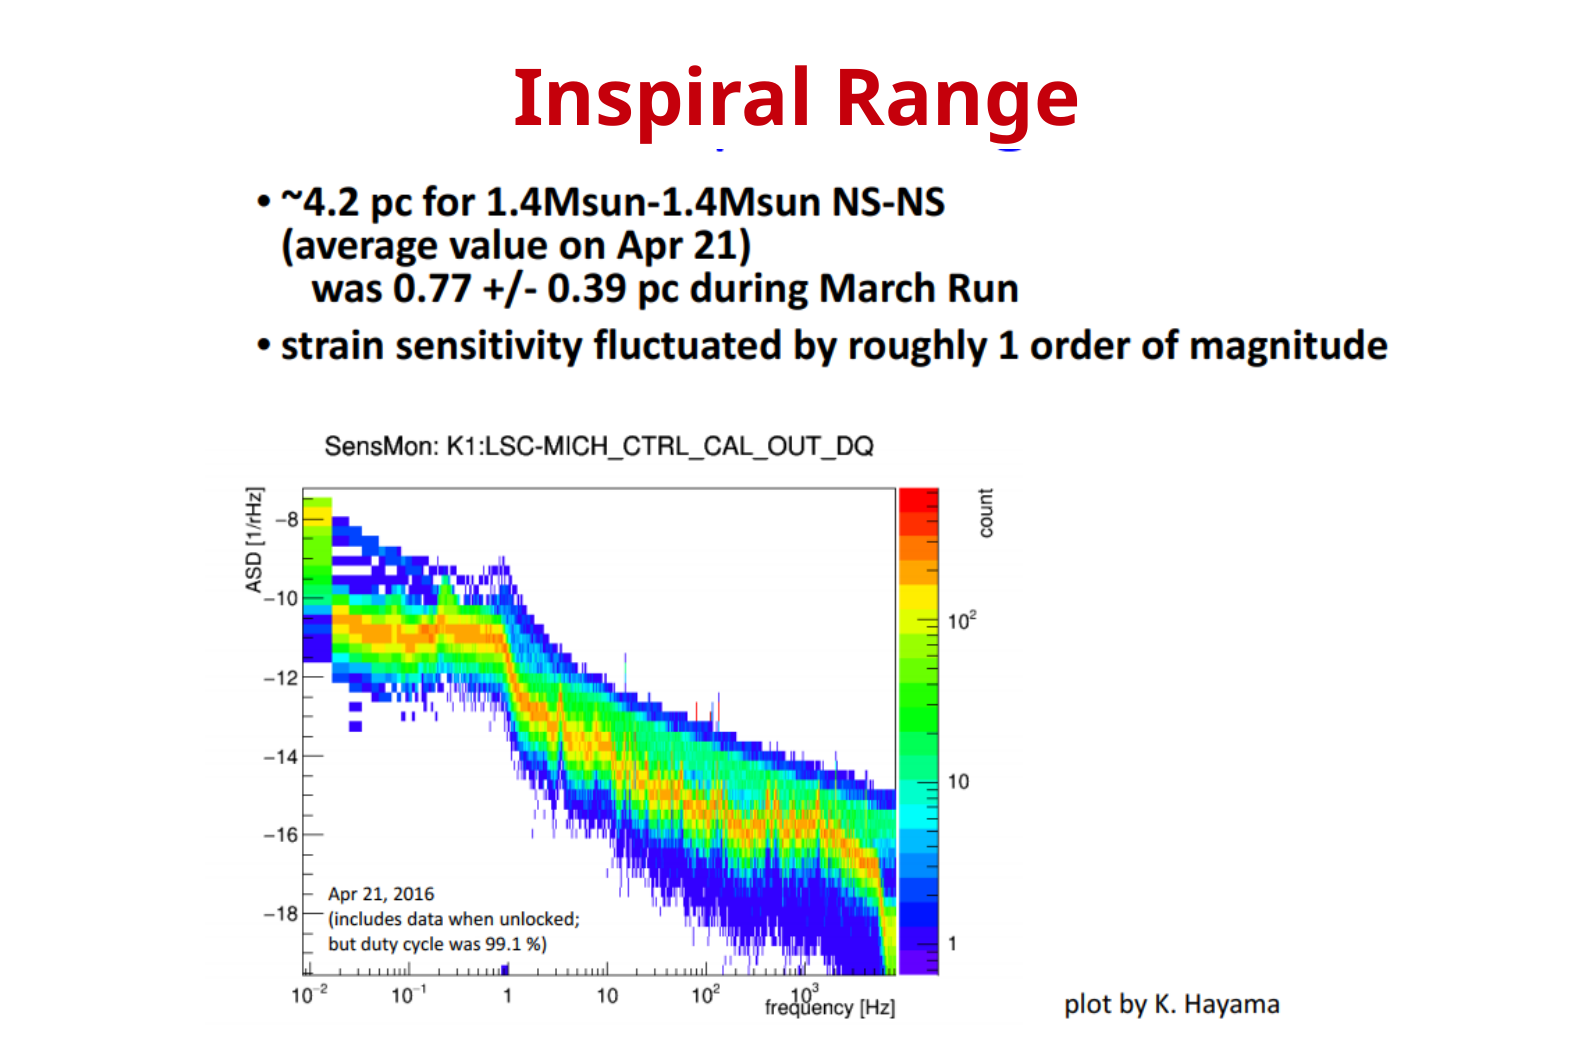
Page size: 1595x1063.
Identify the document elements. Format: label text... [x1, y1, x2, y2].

picture [205, 149, 1418, 1034]
title Inspiral Range [79, 42, 1515, 148]
